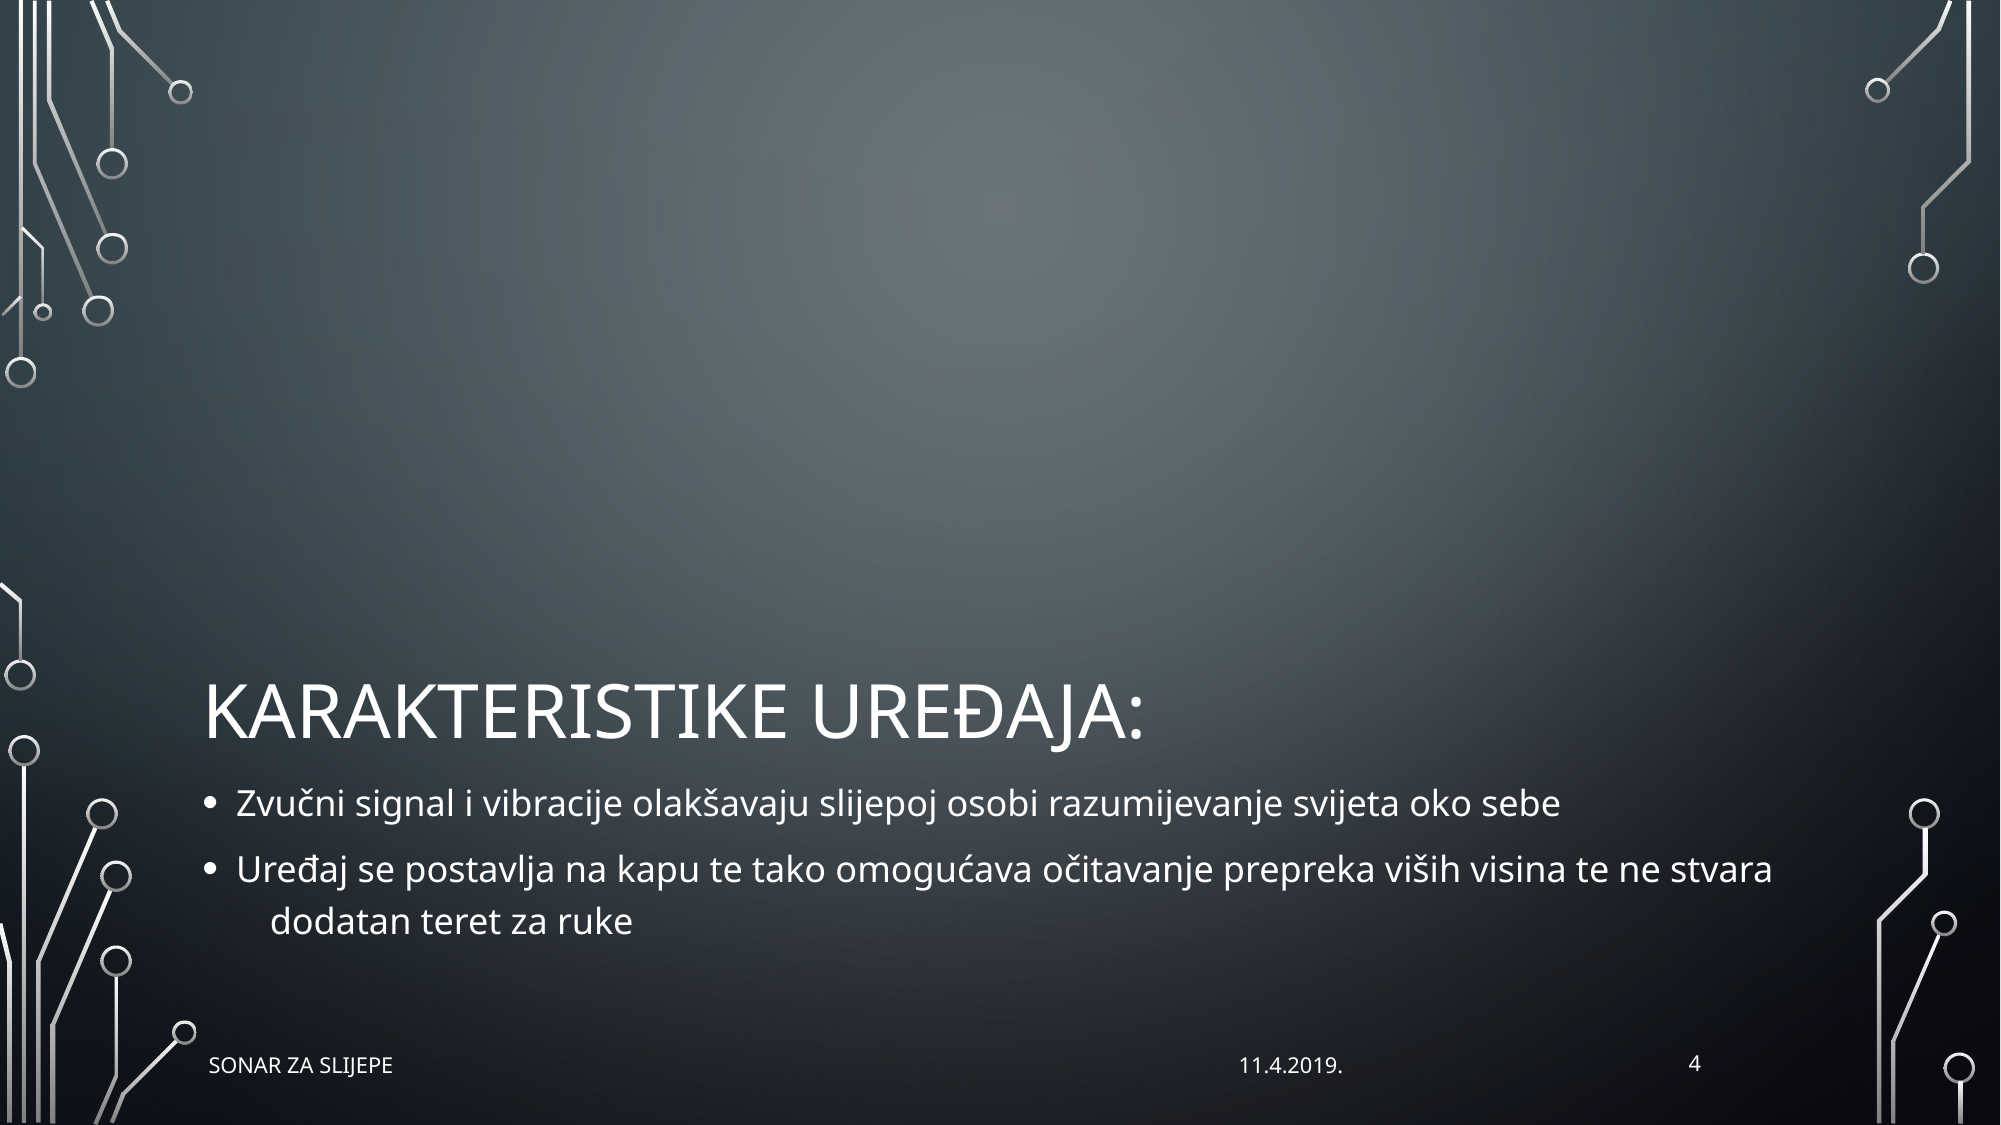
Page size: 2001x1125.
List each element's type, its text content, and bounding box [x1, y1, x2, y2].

text_box [1673, 1034, 1801, 1095]
text_box 11.4.2019. [1223, 1034, 1673, 1095]
list Zvučni signal i vibracije olakšavaju slijepoj osobi razumijevanje svijeta oko sebe Uređaj se postavlja na kapu te tako omogućava očitavanje prepreka viših visina te ne stvara dodatan teret za ruke [179, 307, 1831, 1011]
title Karakteristike uređaja: [193, 93, 1742, 255]
text_box Sonar za slijepe [193, 1034, 1218, 1095]
